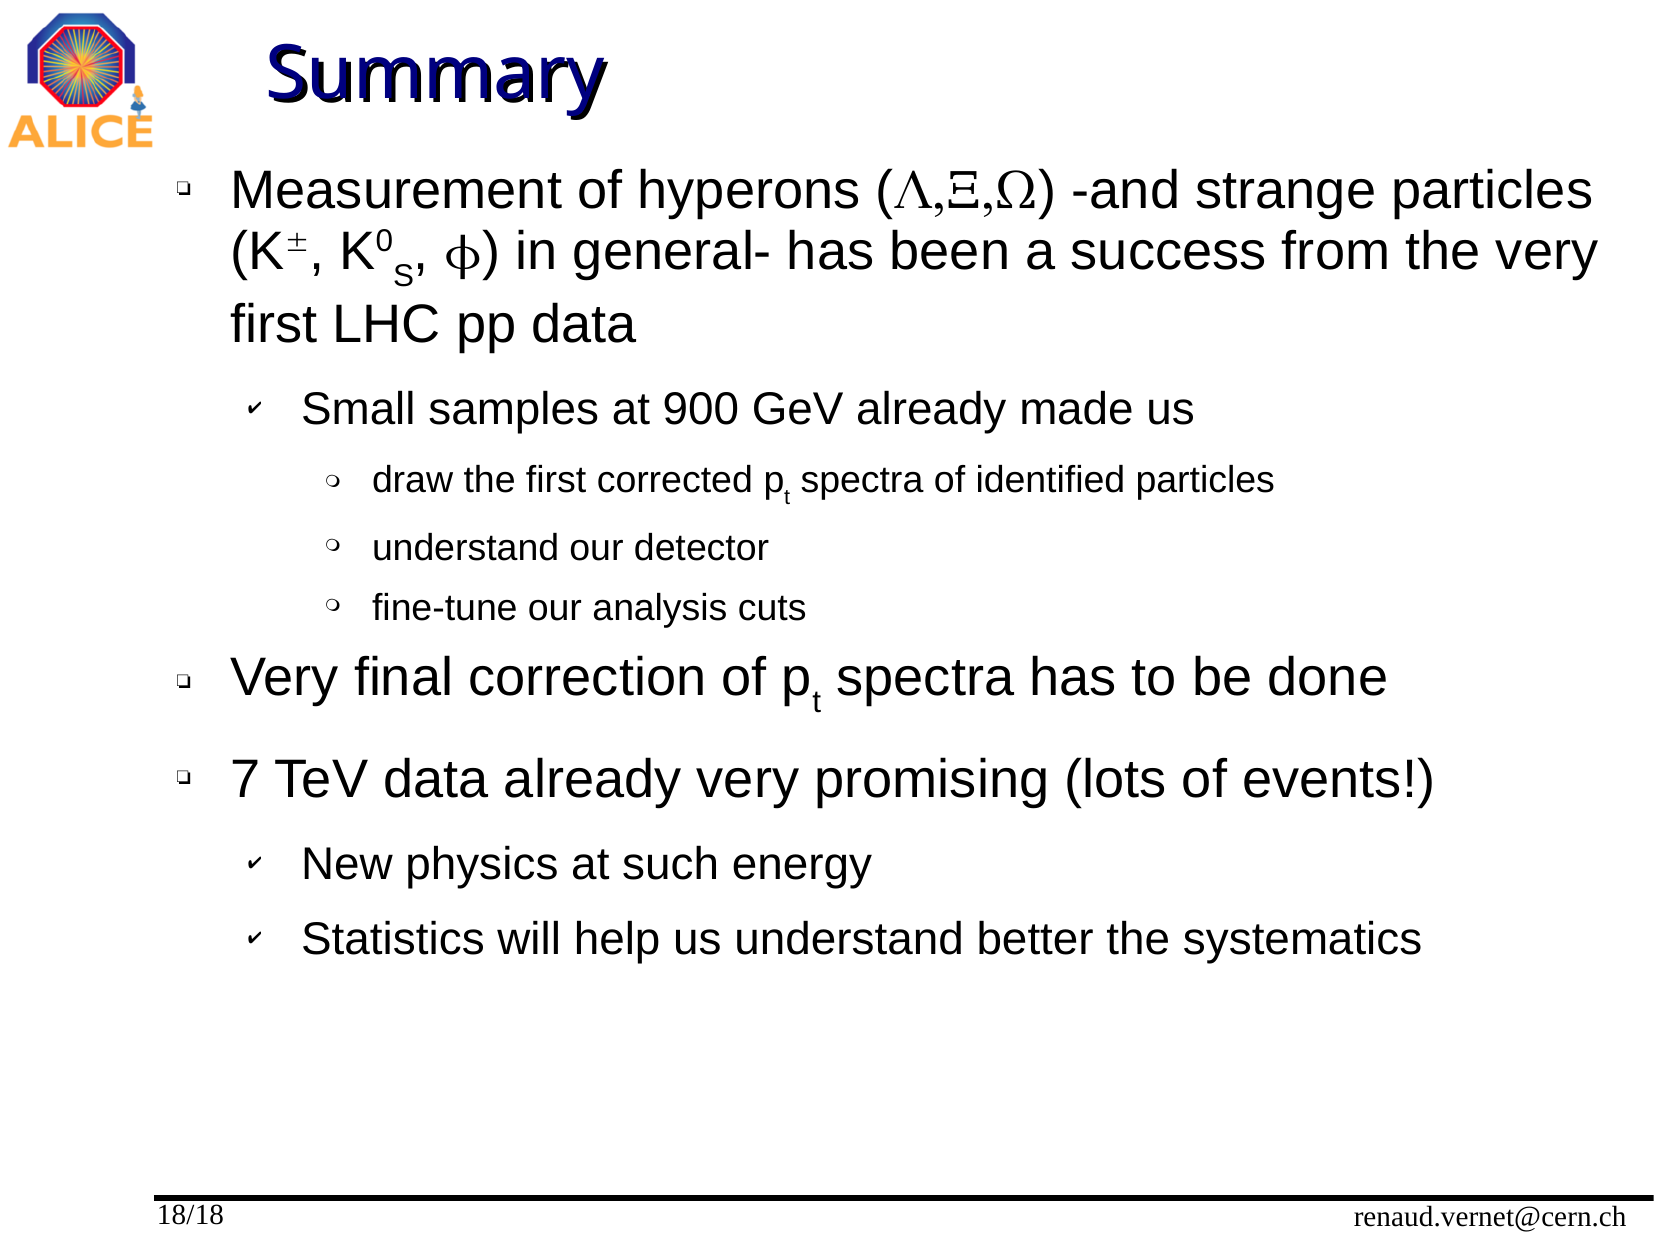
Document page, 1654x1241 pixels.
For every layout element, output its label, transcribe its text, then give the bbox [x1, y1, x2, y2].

list Measurement of hyperons (,,) -and strange particles (K, K0S, ) in general- has been a success from the very first LHC pp data Small samples at 900 GeV already made us draw the first corrected pt spectra of identified particles understand our detector fine-tune our analysis cuts Very final correction of pt spectra has to be done 7 TeV data already very promising (lots of events!) New physics at such energy Statistics will help us understand better the systematics [159, 159, 1625, 1182]
picture [2, 2, 157, 156]
title Summary [265, 16, 1589, 122]
